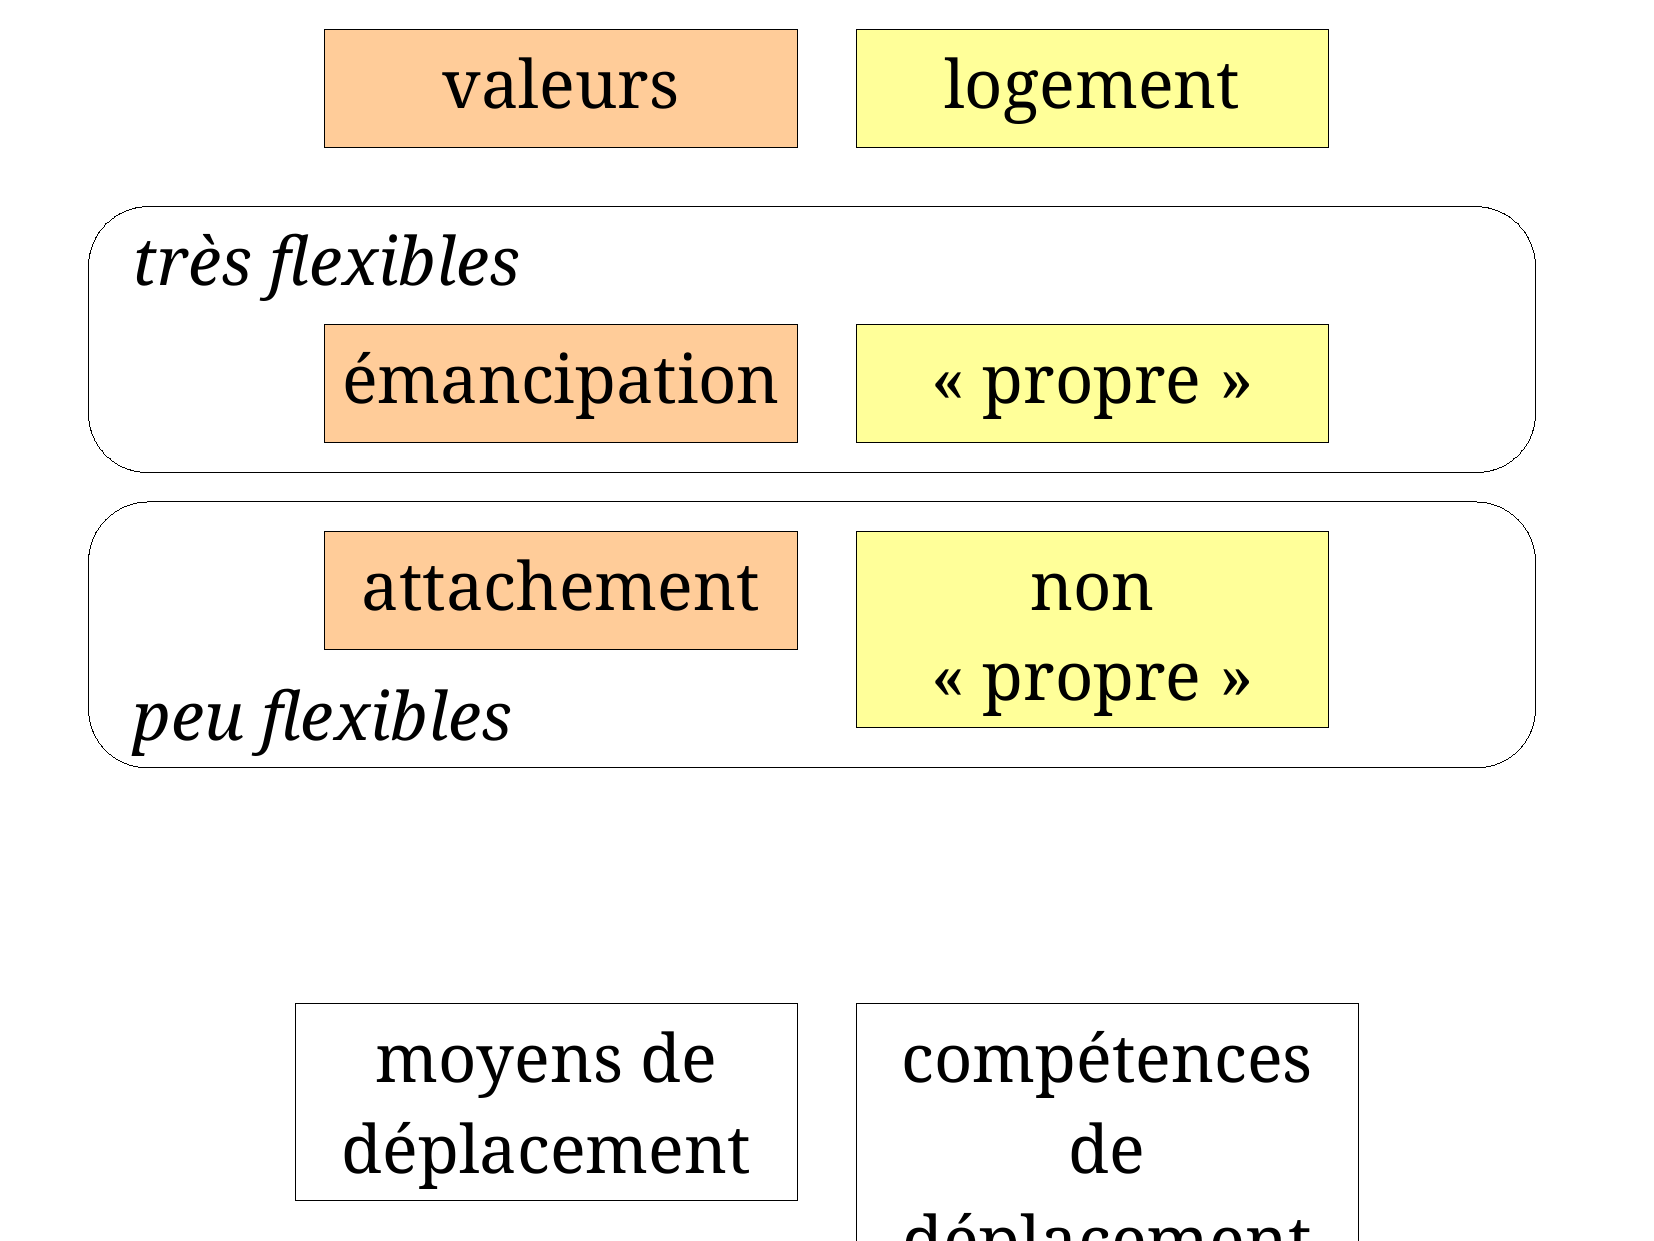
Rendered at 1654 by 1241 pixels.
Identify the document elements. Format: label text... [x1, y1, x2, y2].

text_box logement [856, 29, 1329, 148]
text_box compétences de déplacement [856, 1003, 1359, 1199]
text_box valeurs [324, 29, 798, 148]
text_box peu flexibles [88, 501, 1536, 768]
text_box très flexibles [88, 206, 1536, 473]
text_box moyens de déplacement [295, 1003, 798, 1199]
